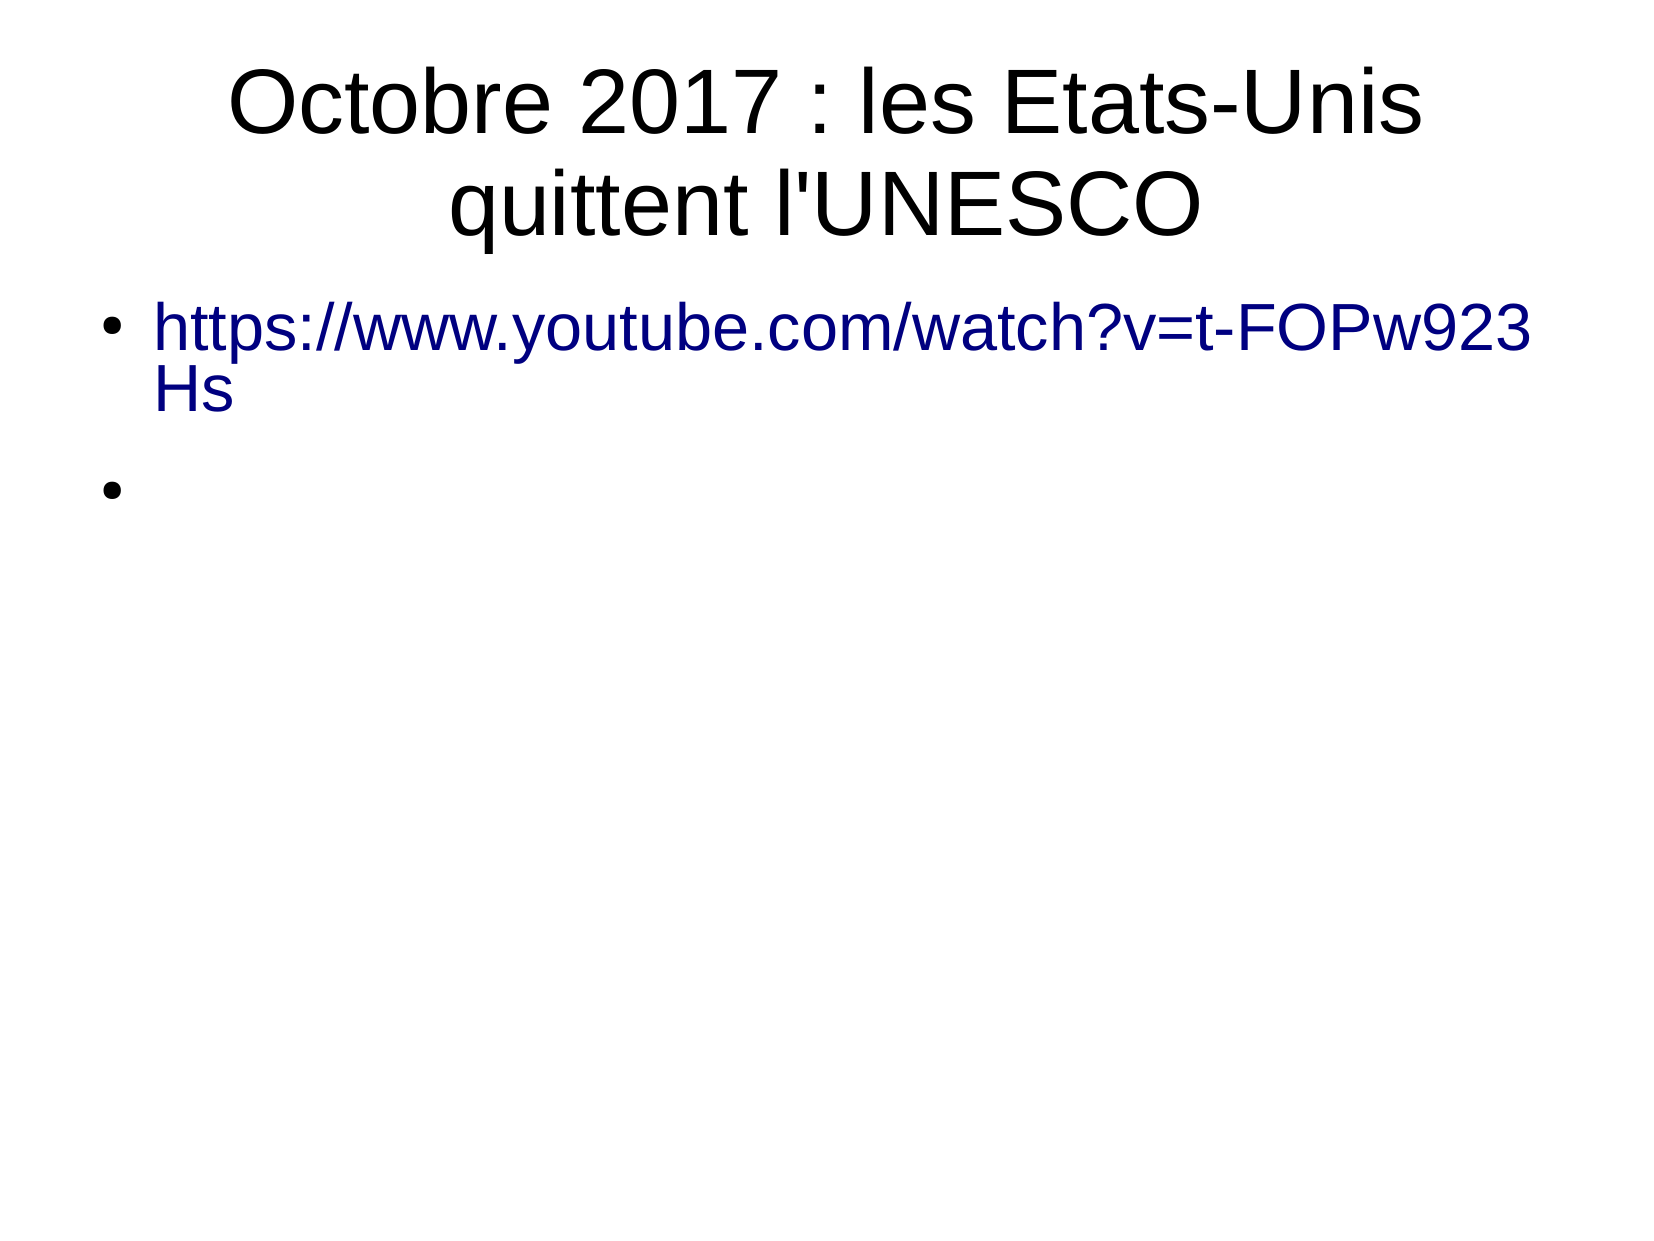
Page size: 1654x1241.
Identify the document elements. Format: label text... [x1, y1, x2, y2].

list https://www.youtube.com/watch?v=t-FOPw923Hs [82, 290, 1571, 1109]
title Octobre 2017 : les Etats-Unis quittent l'UNESCO [82, 49, 1571, 257]
